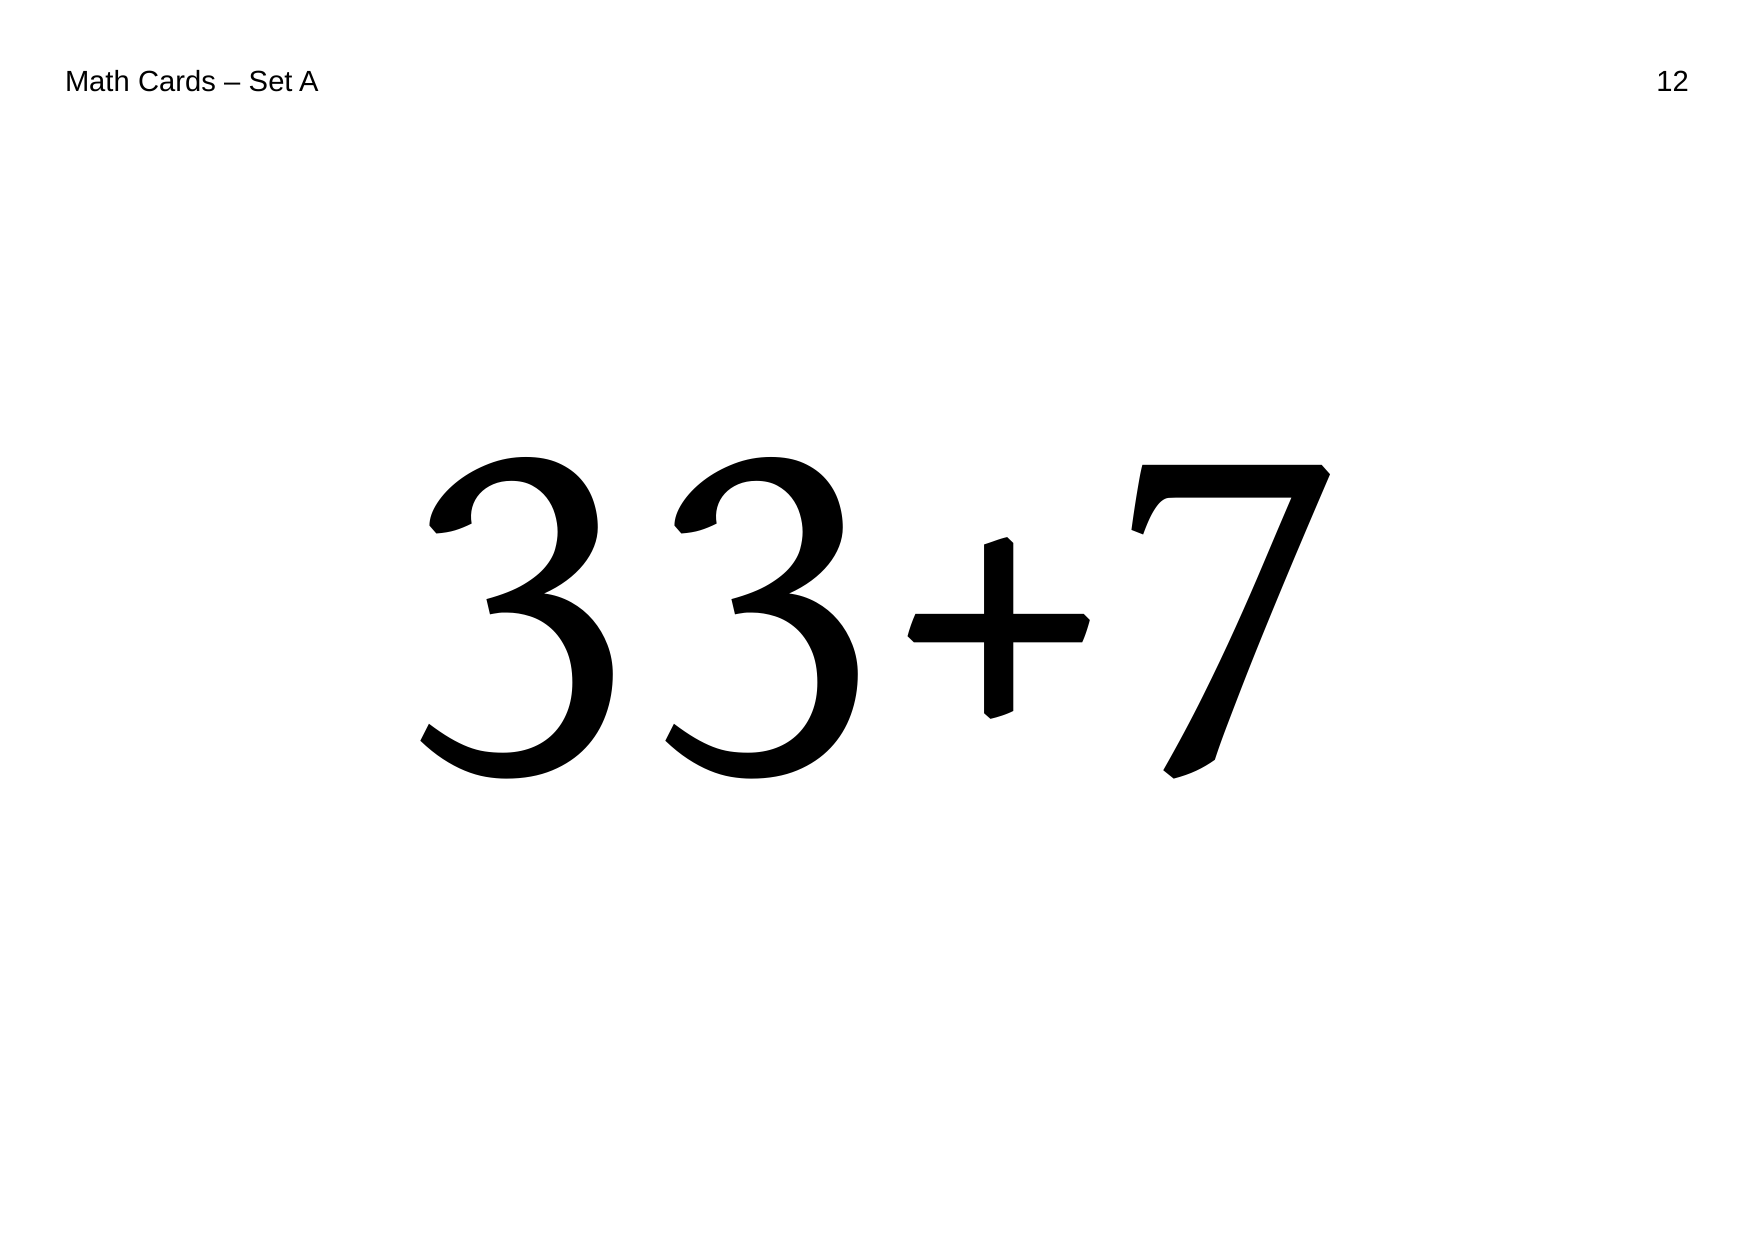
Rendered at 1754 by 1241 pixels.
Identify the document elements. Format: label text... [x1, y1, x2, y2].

text_box Math Cards – Set A [59, 59, 326, 104]
text_box 12 [1650, 59, 1695, 104]
text_box 33+7 [397, 318, 1357, 922]
